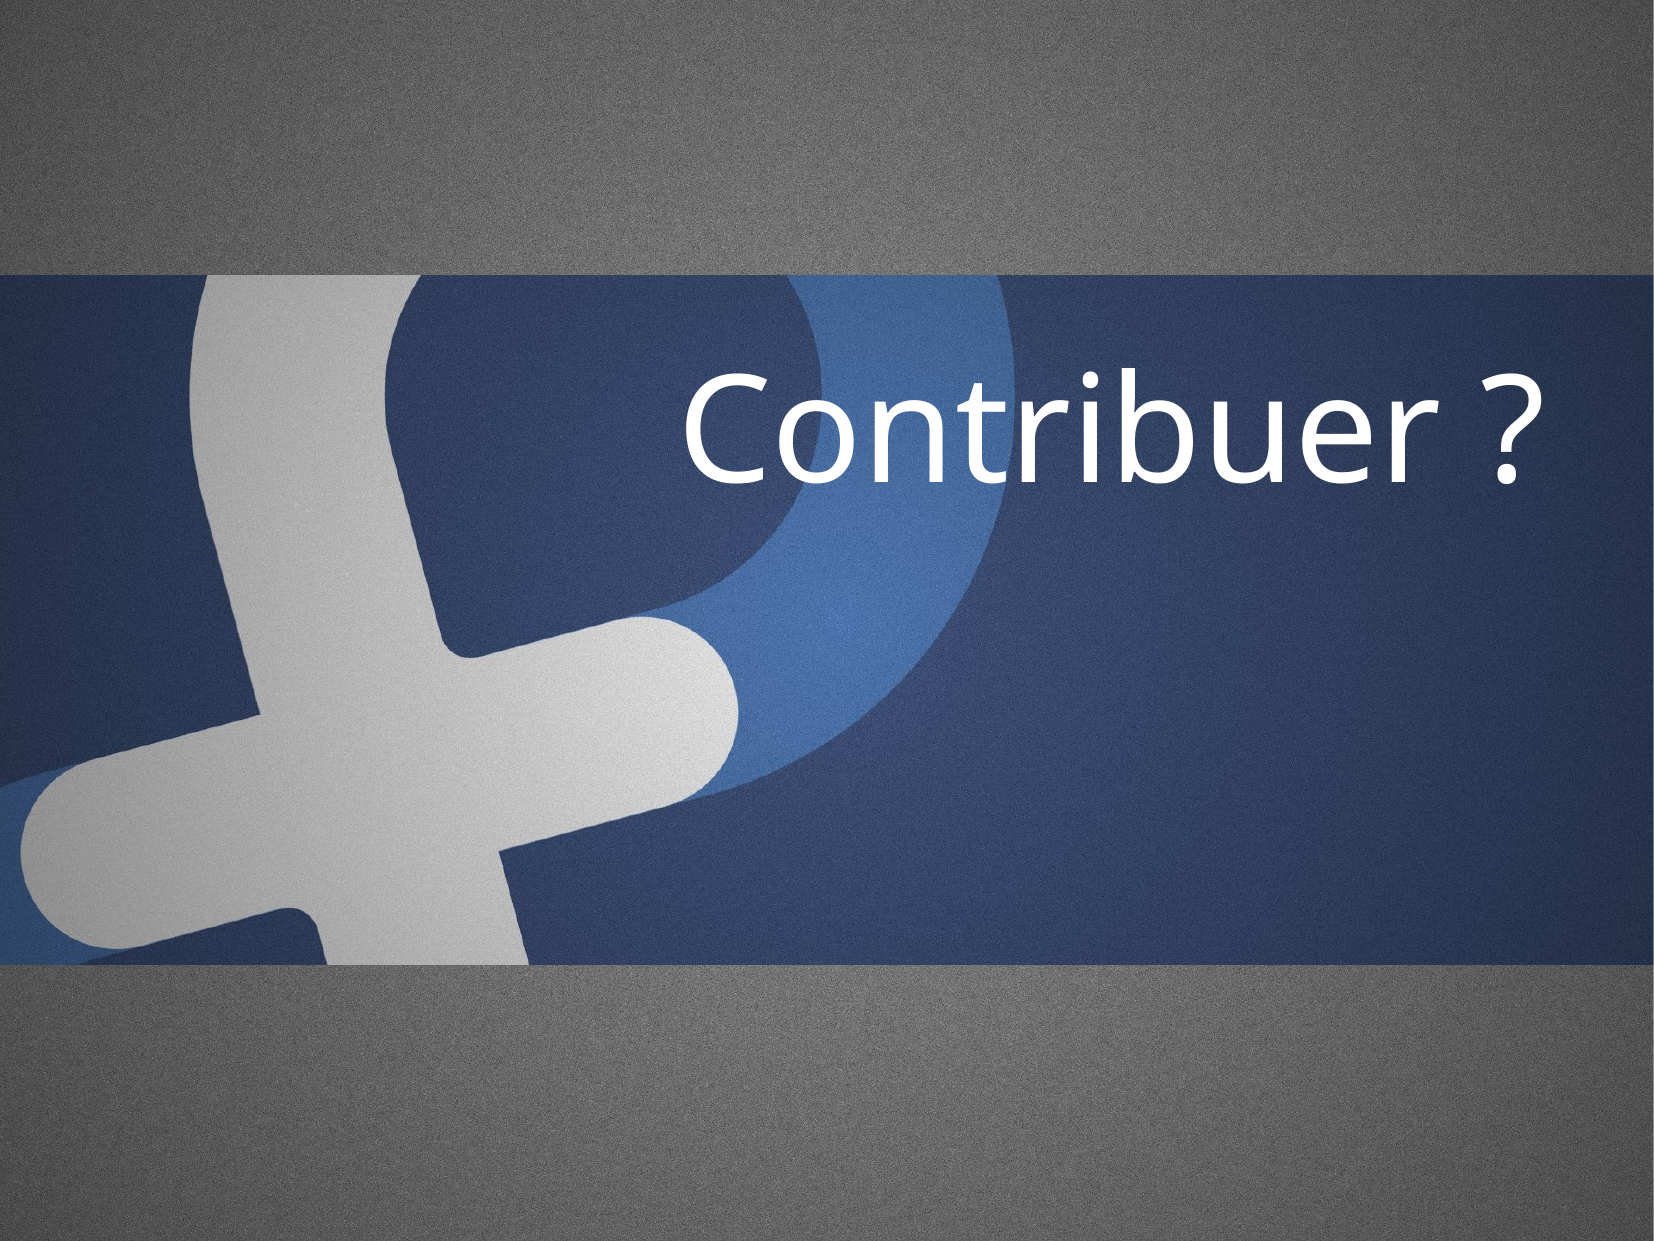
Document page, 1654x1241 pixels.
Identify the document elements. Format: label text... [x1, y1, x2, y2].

text_box Contribuer ? [118, 315, 1561, 654]
picture [0, 0, 1654, 1241]
